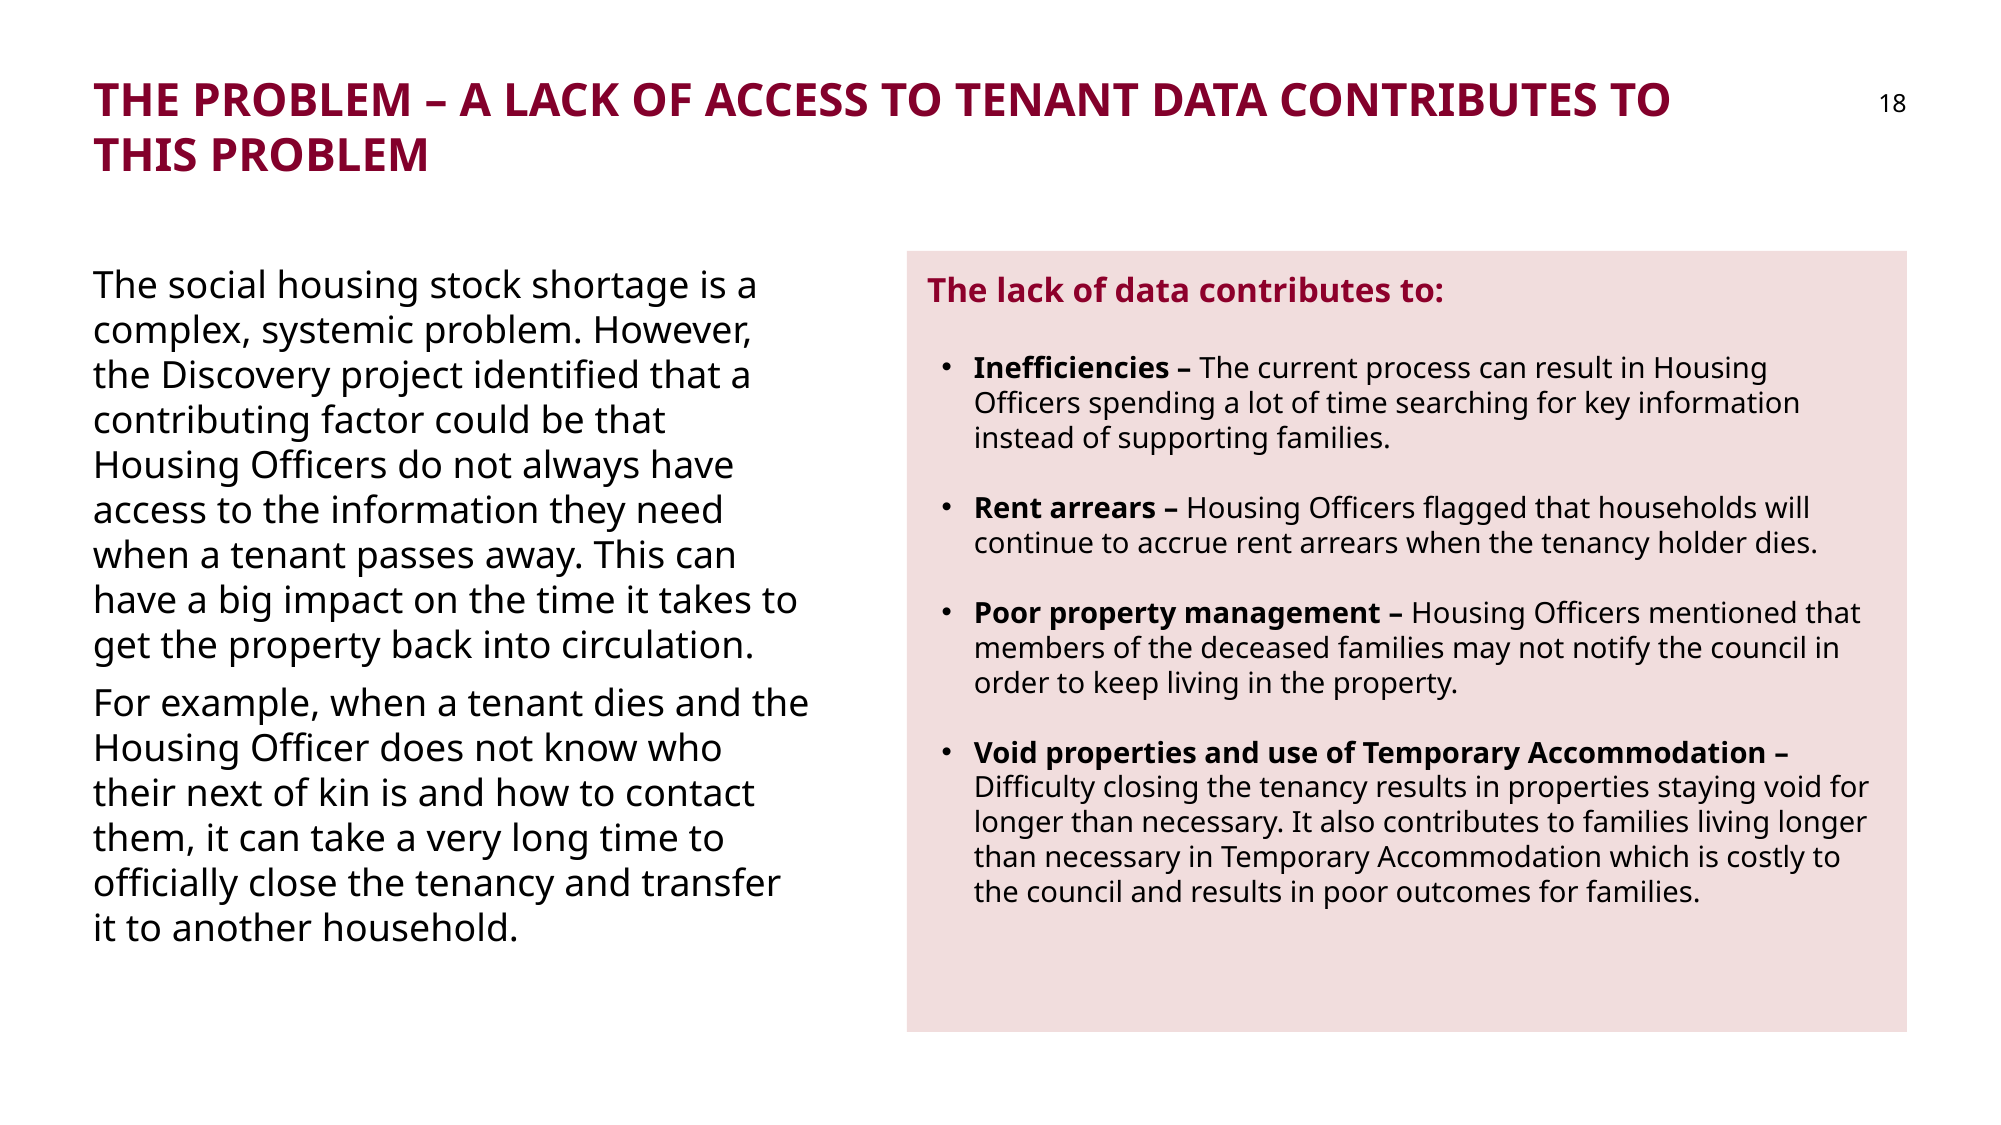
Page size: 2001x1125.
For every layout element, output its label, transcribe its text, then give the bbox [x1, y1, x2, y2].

slide_number 1 [1850, 87, 1907, 148]
text_box [906, 250, 1907, 1032]
text_box The lack of data contributes to: Inefficiencies – The current process can result in Housing Officers spending a lot of time searching for key information instead of supporting families. Rent arrears – Housing Officers flagged that households will continue to accrue rent arrears when the tenancy holder dies. Poor property management – Housing Officers mentioned that members of the deceased families may not notify the council in order to keep living in the property. Void properties and use of Temporary Accommodation – Difficulty closing the tenancy results in properties staying void for longer than necessary. It also contributes to families living longer than necessary in Temporary Accommodation which is costly to the council and results in poor outcomes for families. [927, 269, 1880, 949]
title THE PROBLEM – A LACK OF ACCESS TO TENANT DATA CONTRIBUTES TO THIS PROBLEM [93, 70, 1777, 215]
list The social housing stock shortage is a complex, systemic problem. However, the Discovery project identified that a contributing factor could be that Housing Officers do not always have access to the information they need when a tenant passes away. This can have a big impact on the time it takes to get the property back into circulation. For example, when a tenant dies and the Housing Officer does not know who their next of kin is and how to contact them, it can take a very long time to officially close the tenancy and transfer it to another household. [92, 261, 815, 1007]
